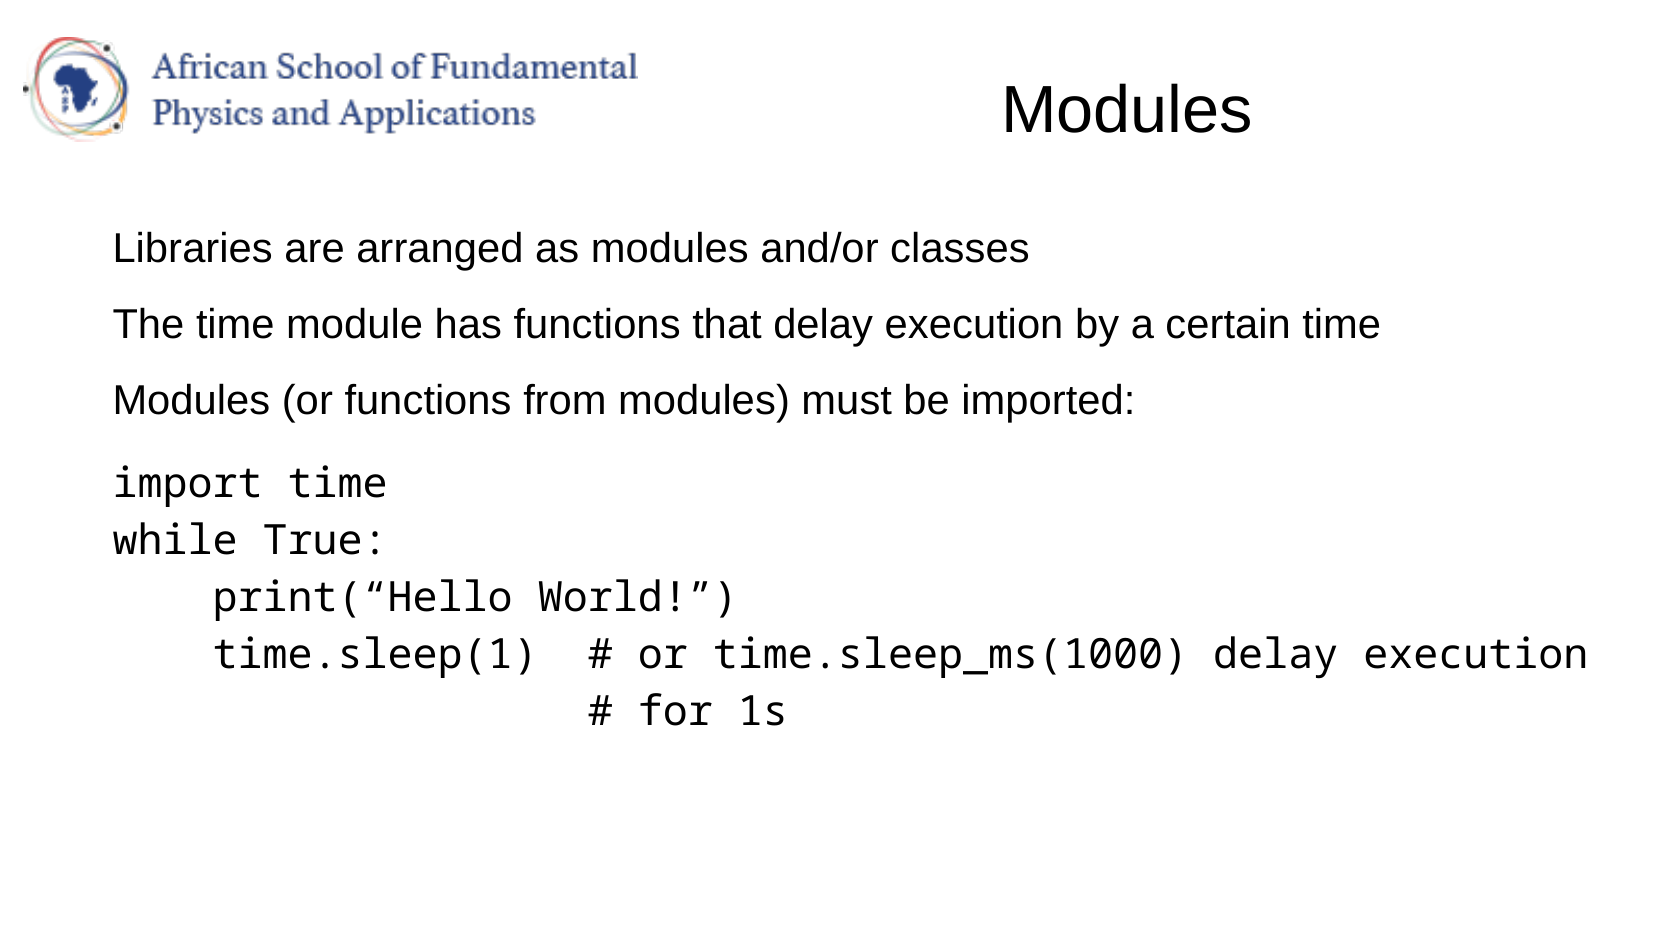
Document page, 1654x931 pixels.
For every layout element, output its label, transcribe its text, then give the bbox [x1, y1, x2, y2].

picture [23, 37, 638, 142]
title Modules [679, 32, 1576, 188]
list Libraries are arranged as modules and/or classes The time module has functions that delay execution by a certain time Modules (or functions from modules) must be imported: import time while True: print(“Hello World!”) time.sleep(1) # or time.sleep_ms(1000) delay execution # for 1s [112, 225, 1601, 765]
